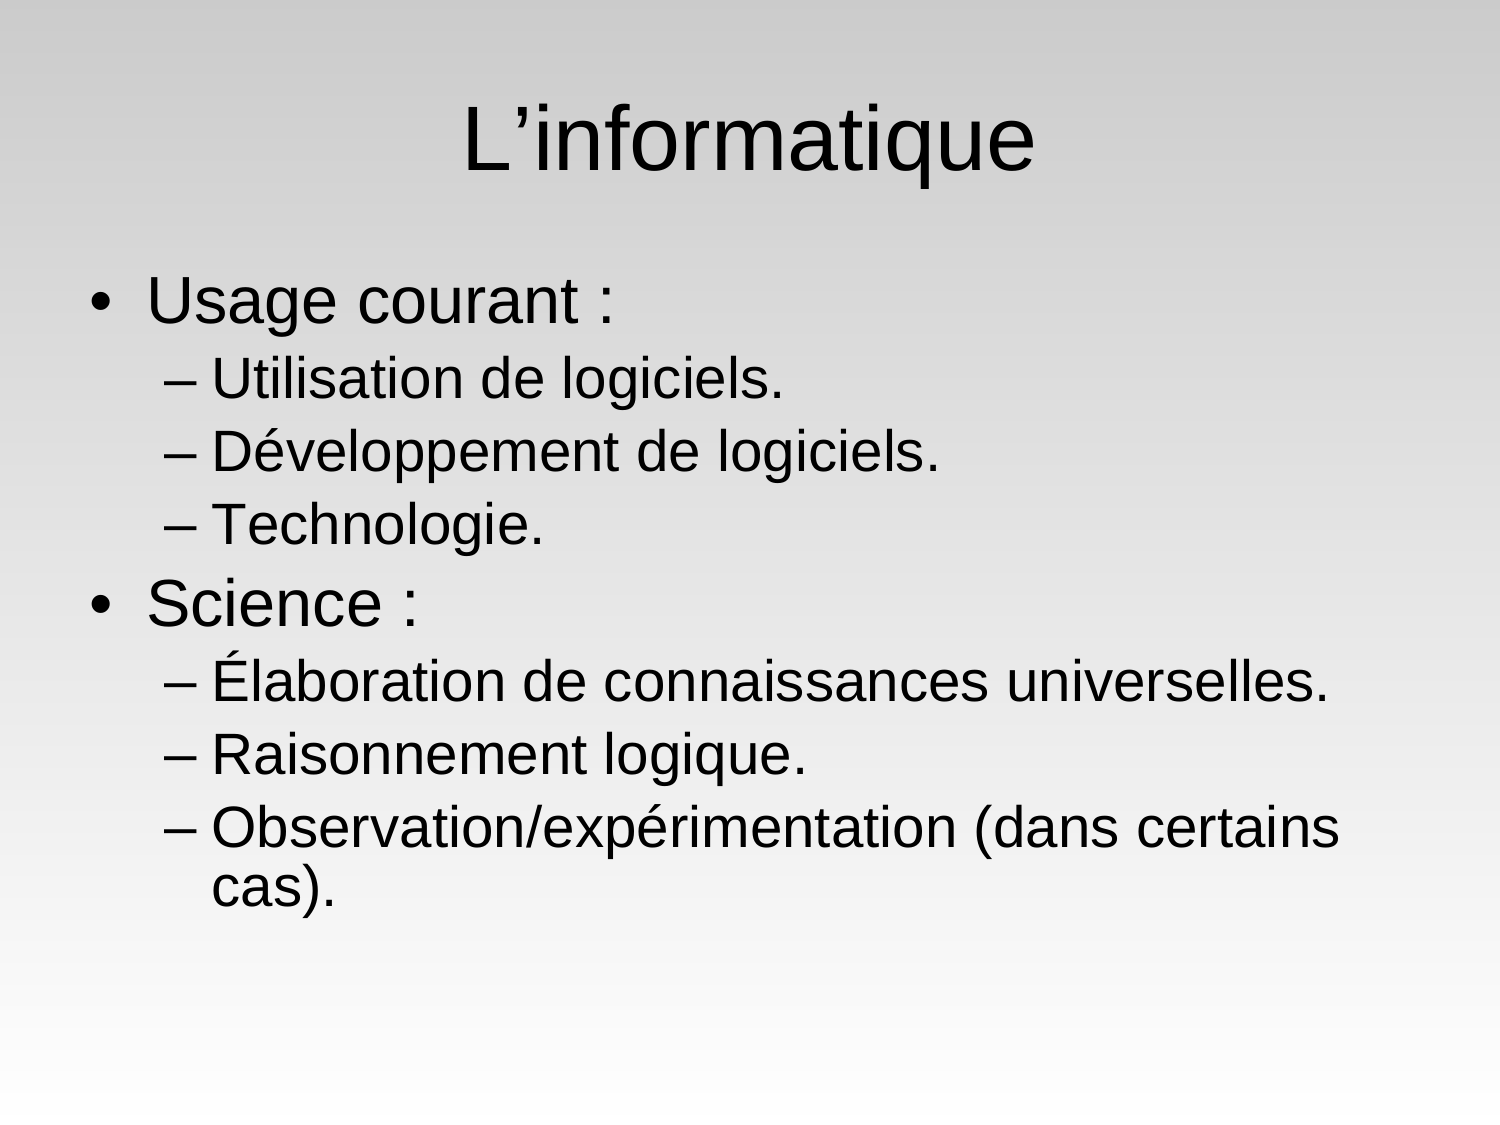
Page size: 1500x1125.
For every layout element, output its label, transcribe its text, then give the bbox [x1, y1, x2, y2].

list Usage courant : Utilisation de logiciels. Développement de logiciels. Technologie. Science : Élaboration de connaissances universelles. Raisonnement logique. Observation/expérimentation (dans certains cas). [75, 262, 1426, 1006]
title L’informatique [75, 45, 1426, 233]
